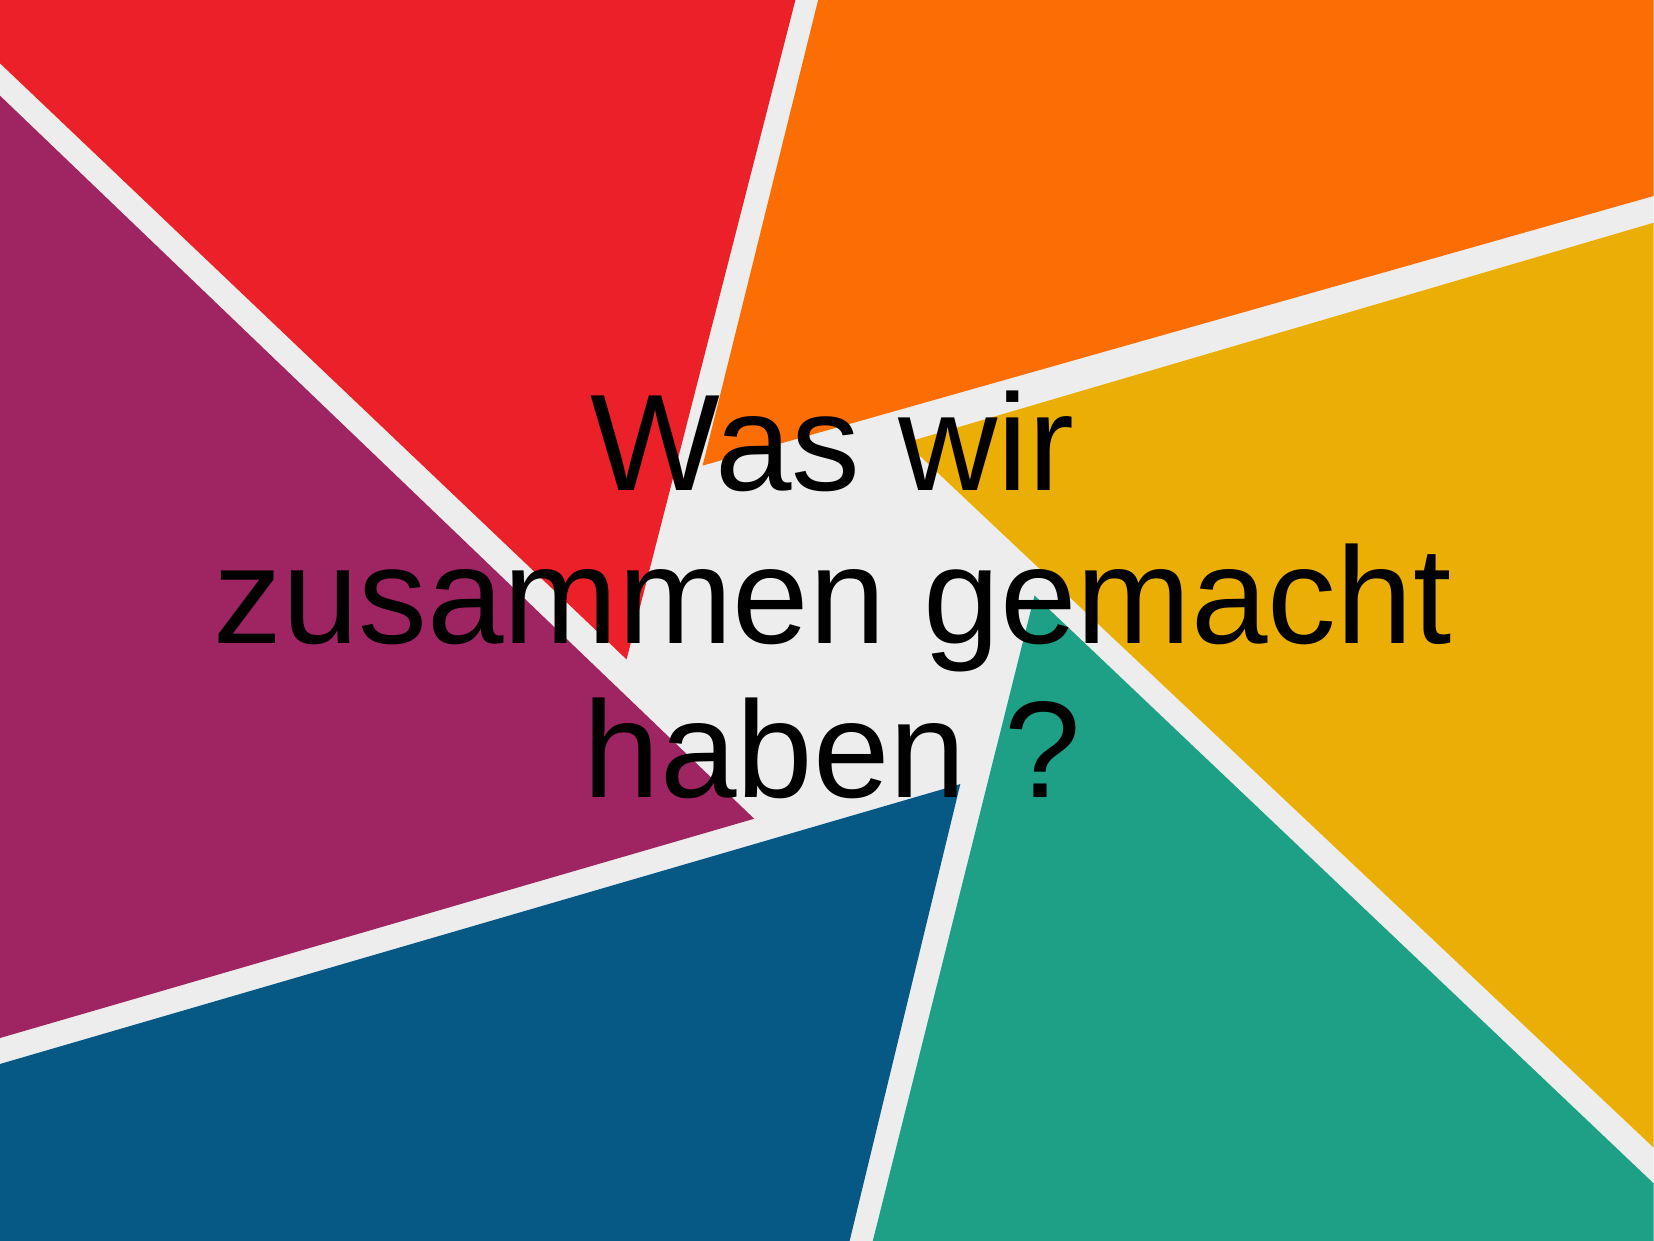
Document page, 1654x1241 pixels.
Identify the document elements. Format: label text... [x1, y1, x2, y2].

text_box Was wir zusammen gemacht haben ? [70, 106, 1595, 1087]
subtitle [82, 49, 805, 106]
